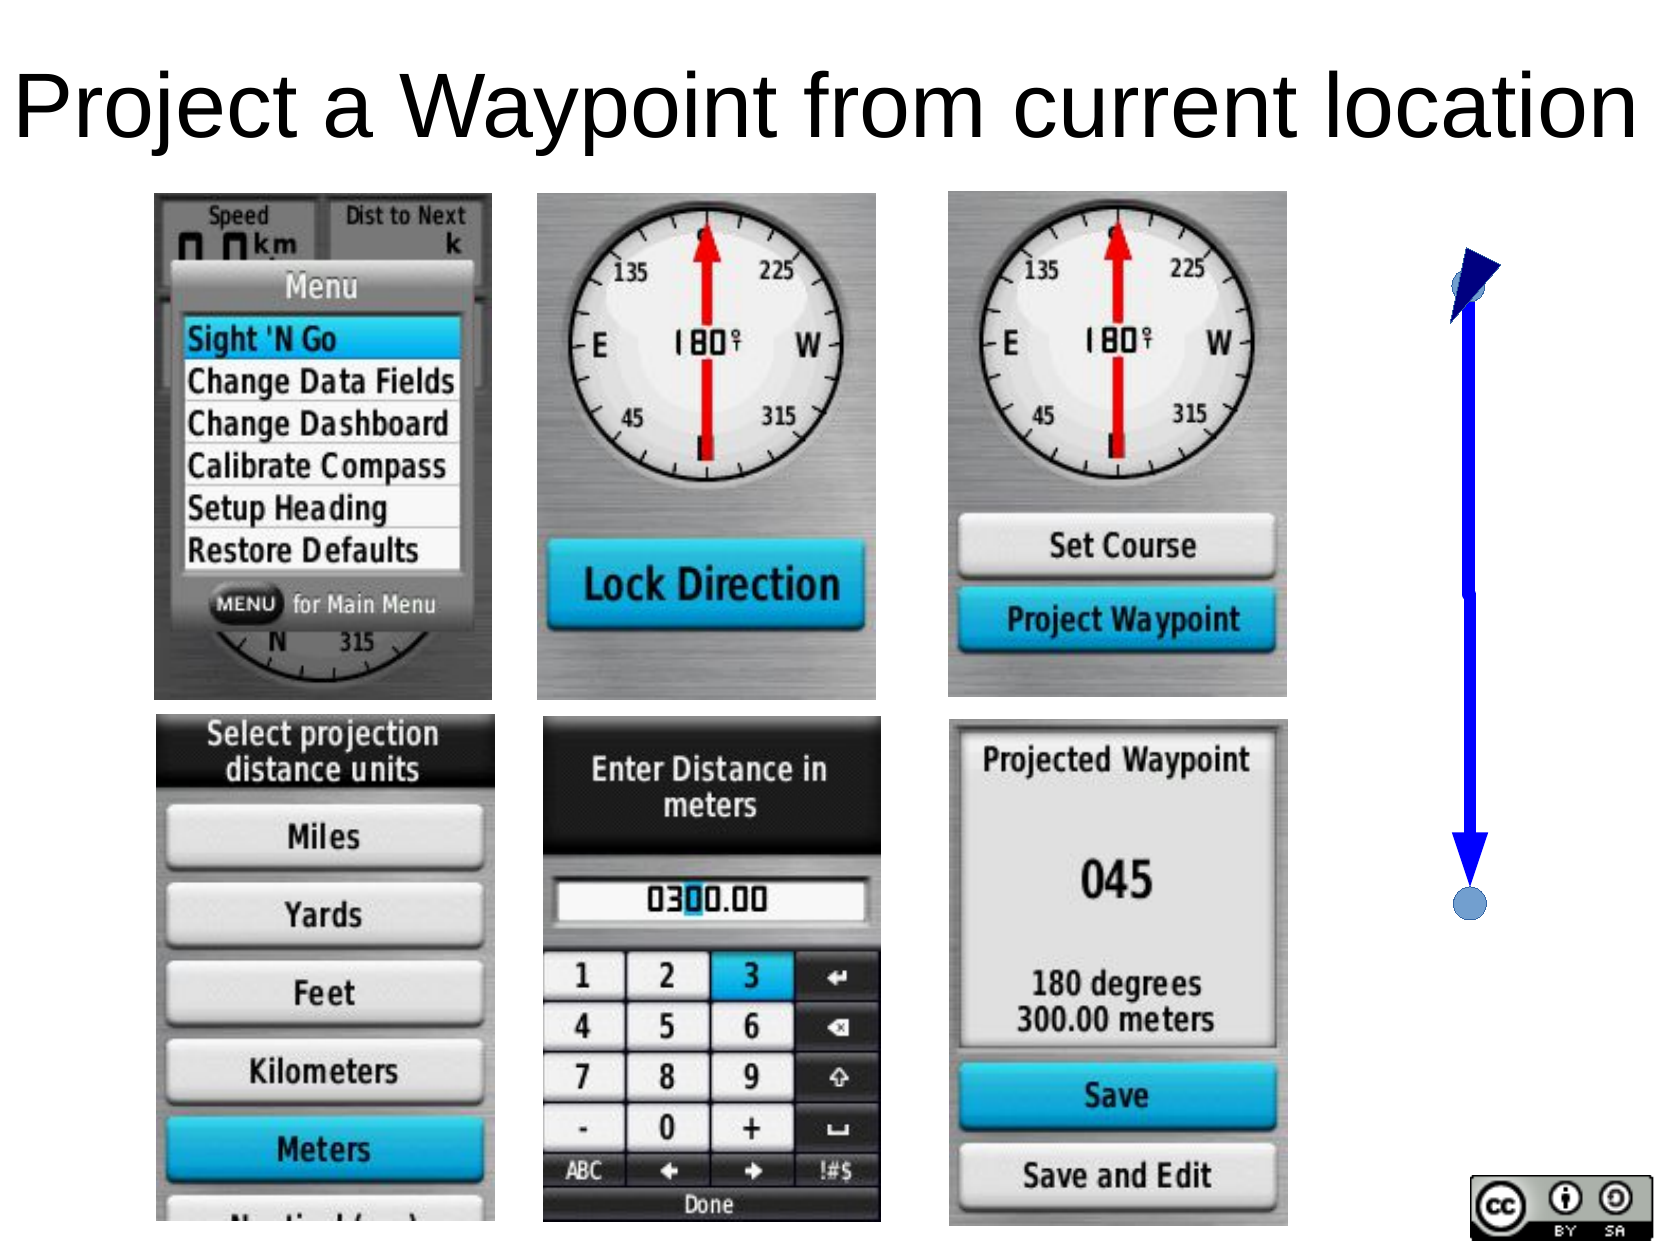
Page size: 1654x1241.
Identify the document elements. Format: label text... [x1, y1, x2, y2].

text_box [1450, 247, 1501, 324]
picture [156, 714, 495, 1221]
picture [537, 193, 876, 700]
picture [948, 191, 1287, 697]
picture [154, 193, 492, 700]
title Project a Waypoint from current location [0, 2, 1654, 210]
picture [949, 719, 1288, 1226]
text_box [1453, 886, 1487, 920]
picture [1470, 1175, 1654, 1241]
picture [543, 716, 881, 1222]
